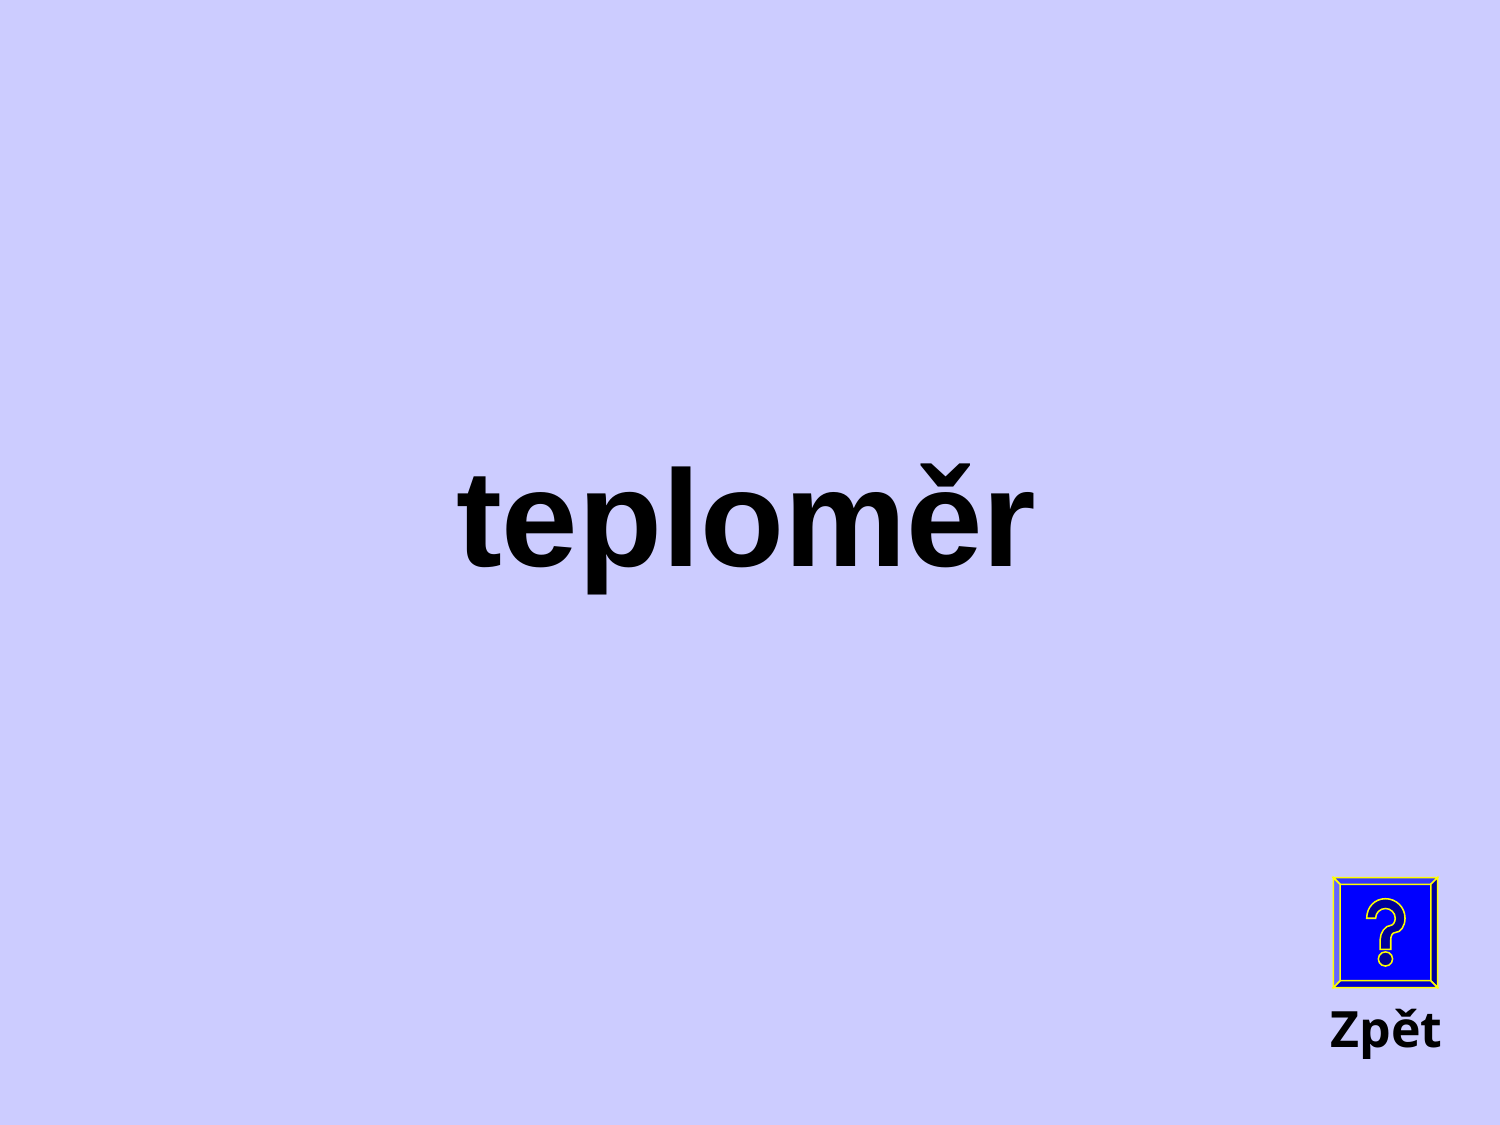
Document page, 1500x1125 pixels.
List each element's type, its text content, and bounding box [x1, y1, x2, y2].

text_box [1334, 877, 1438, 988]
text_box teploměr [55, 420, 1438, 602]
text_box Zpět [1274, 990, 1500, 1066]
